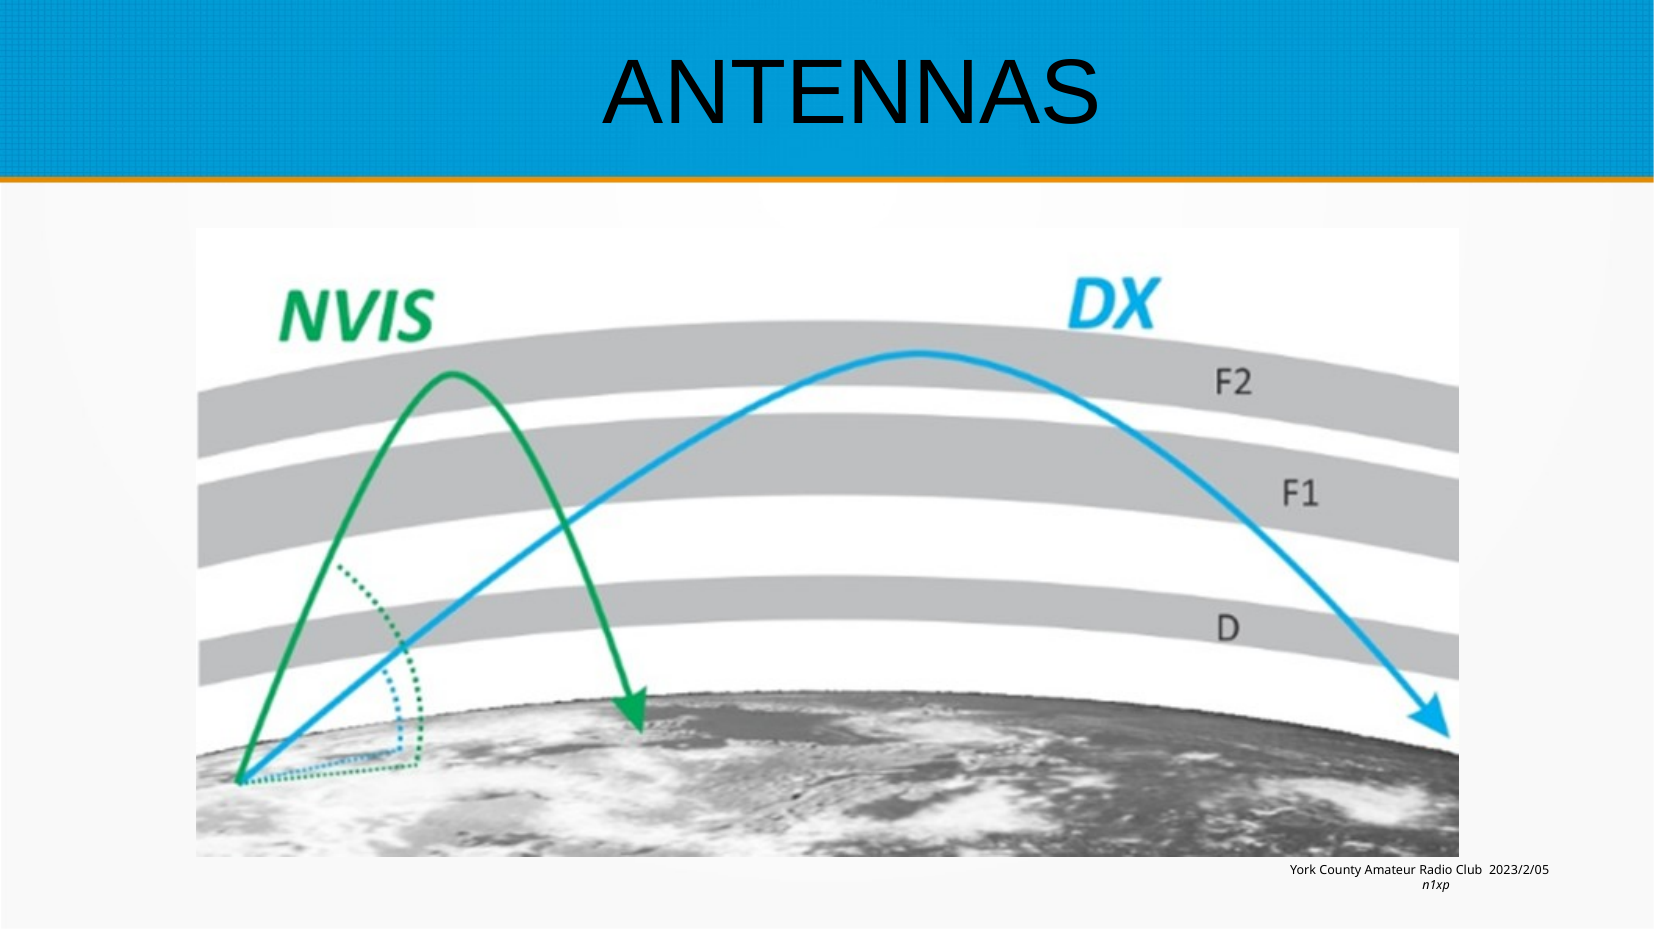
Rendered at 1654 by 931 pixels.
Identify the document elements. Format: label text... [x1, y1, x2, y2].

text_box York County Amateur Radio Club 2023/2/05 n1xp [1284, 856, 1588, 897]
text_box ANTENNAS [230, 33, 1475, 151]
picture [0, 175, 1654, 931]
